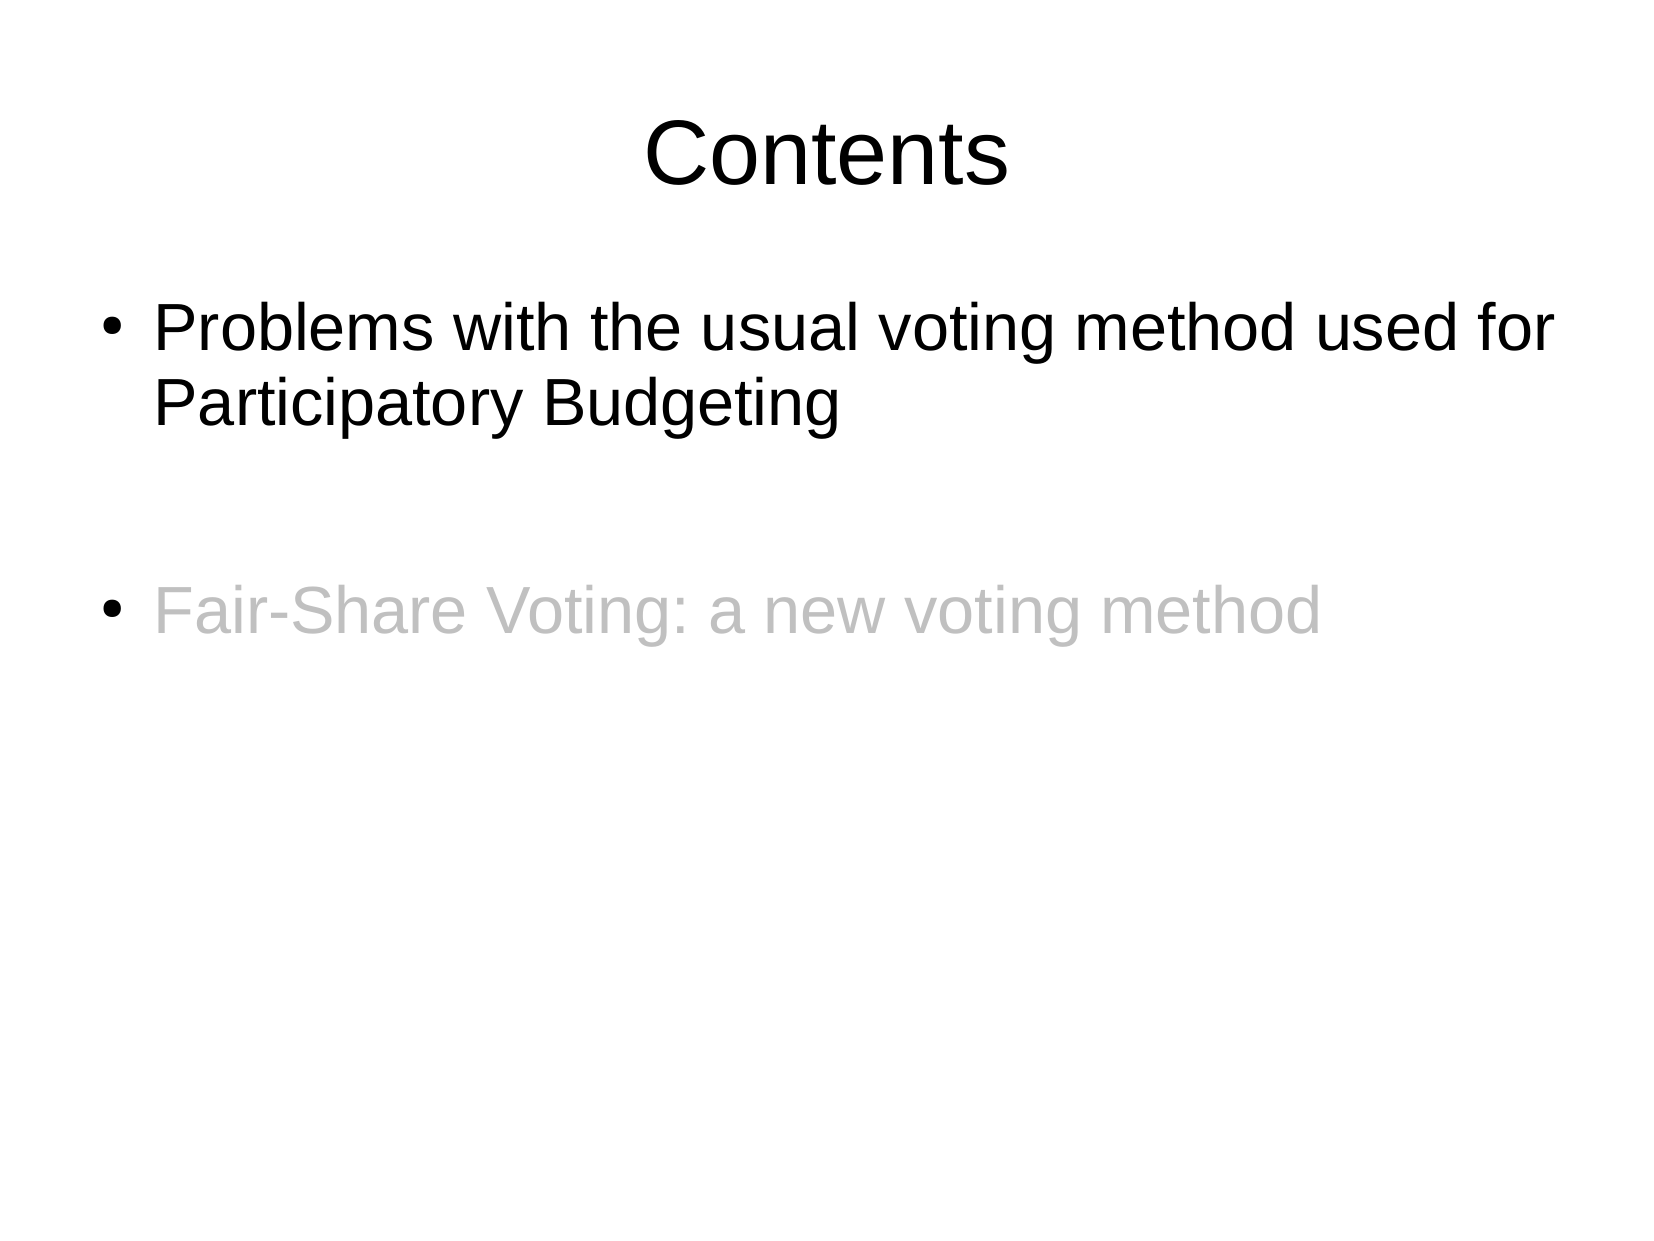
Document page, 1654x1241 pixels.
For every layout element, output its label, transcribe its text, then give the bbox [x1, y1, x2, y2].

title Contents [82, 49, 1571, 257]
list Problems with the usual voting method used for Participatory Budgeting Fair-Share Voting: a new voting method [82, 290, 1571, 1109]
